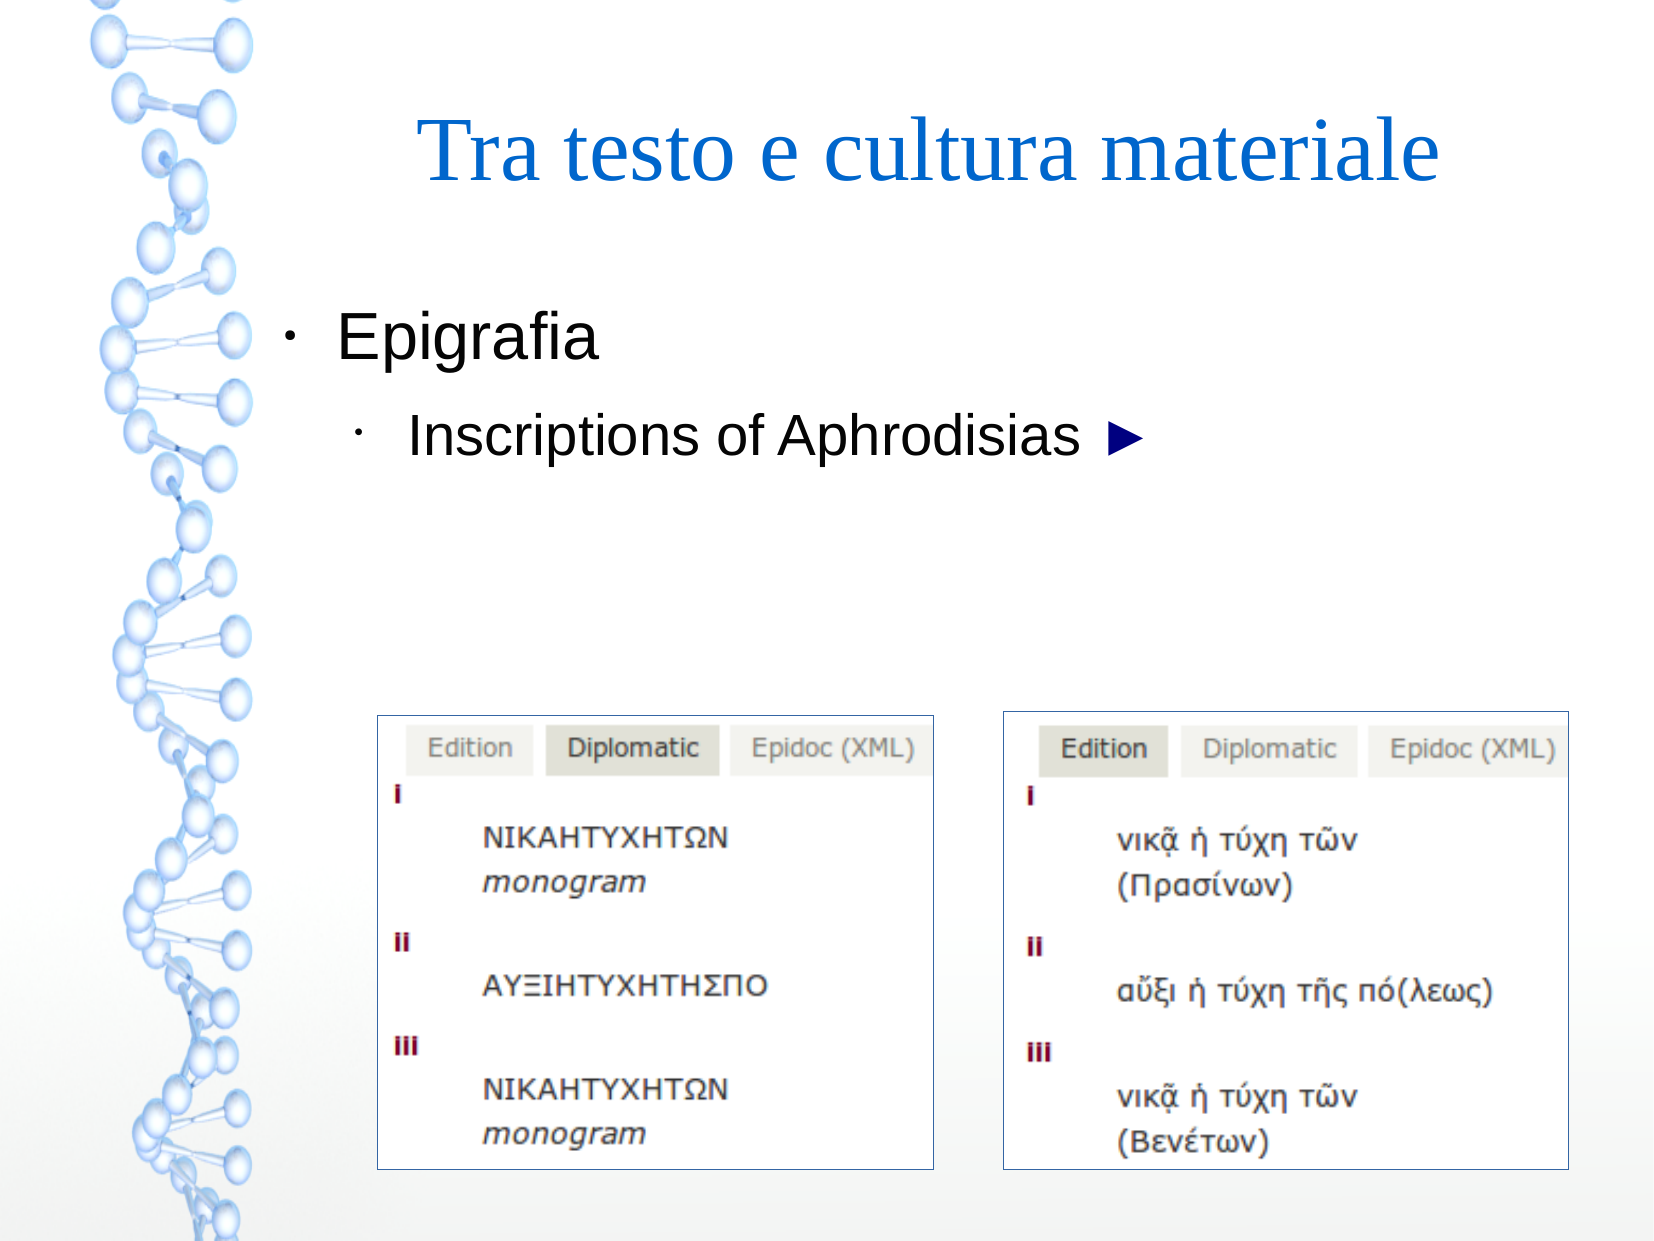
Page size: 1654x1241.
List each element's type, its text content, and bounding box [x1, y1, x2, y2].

list Epigrafia Inscriptions of Aphrodisias ► [265, 299, 1595, 1019]
picture [0, 0, 1654, 1241]
title Tra testo e cultura materiale [265, 47, 1595, 253]
